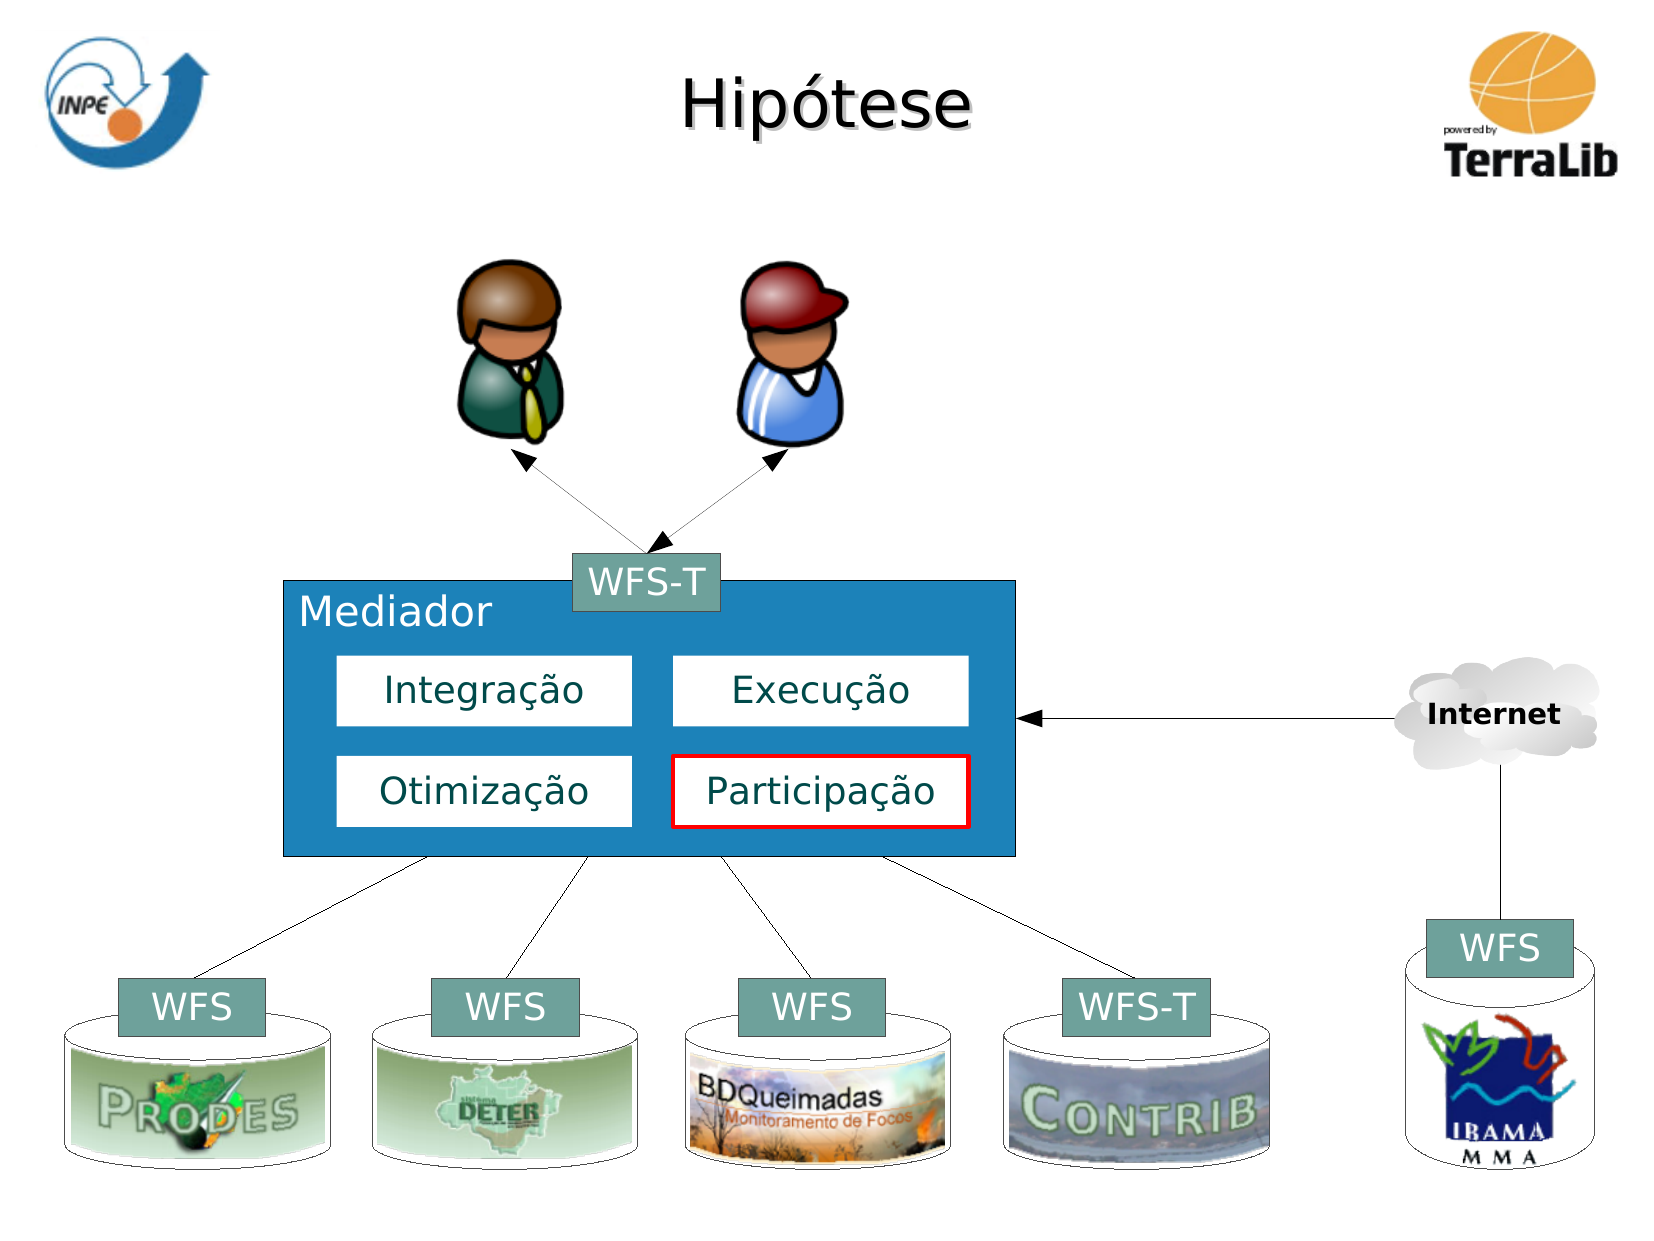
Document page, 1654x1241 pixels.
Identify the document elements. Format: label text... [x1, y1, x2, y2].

picture [413, 253, 609, 449]
picture [690, 253, 887, 449]
title Hipótese [206, 25, 1447, 184]
text_box [372, 1014, 638, 1152]
text_box Participação [673, 755, 969, 827]
text_box [422, 1164, 587, 1170]
text_box [1003, 1014, 1270, 1152]
text_box WFS [431, 978, 580, 1037]
text_box [685, 1013, 951, 1152]
text_box WFS [118, 978, 266, 1037]
text_box [115, 1164, 280, 1170]
picture [1009, 1045, 1269, 1168]
picture [1376, 655, 1613, 774]
text_box Mediador [283, 580, 1016, 857]
text_box Execução [673, 655, 969, 727]
text_box [64, 1013, 331, 1152]
text_box WFS-T [572, 553, 721, 612]
text_box Integração [336, 655, 632, 727]
picture [71, 1043, 325, 1164]
text_box [1405, 947, 1595, 1152]
picture [1447, 29, 1619, 178]
text_box WFS-T [1062, 978, 1211, 1037]
picture [35, 29, 206, 178]
text_box WFS [738, 978, 886, 1037]
picture [1419, 997, 1581, 1170]
picture [690, 1048, 945, 1170]
text_box WFS [1426, 919, 1574, 978]
picture [377, 1042, 632, 1164]
text_box Otimização [336, 755, 632, 827]
